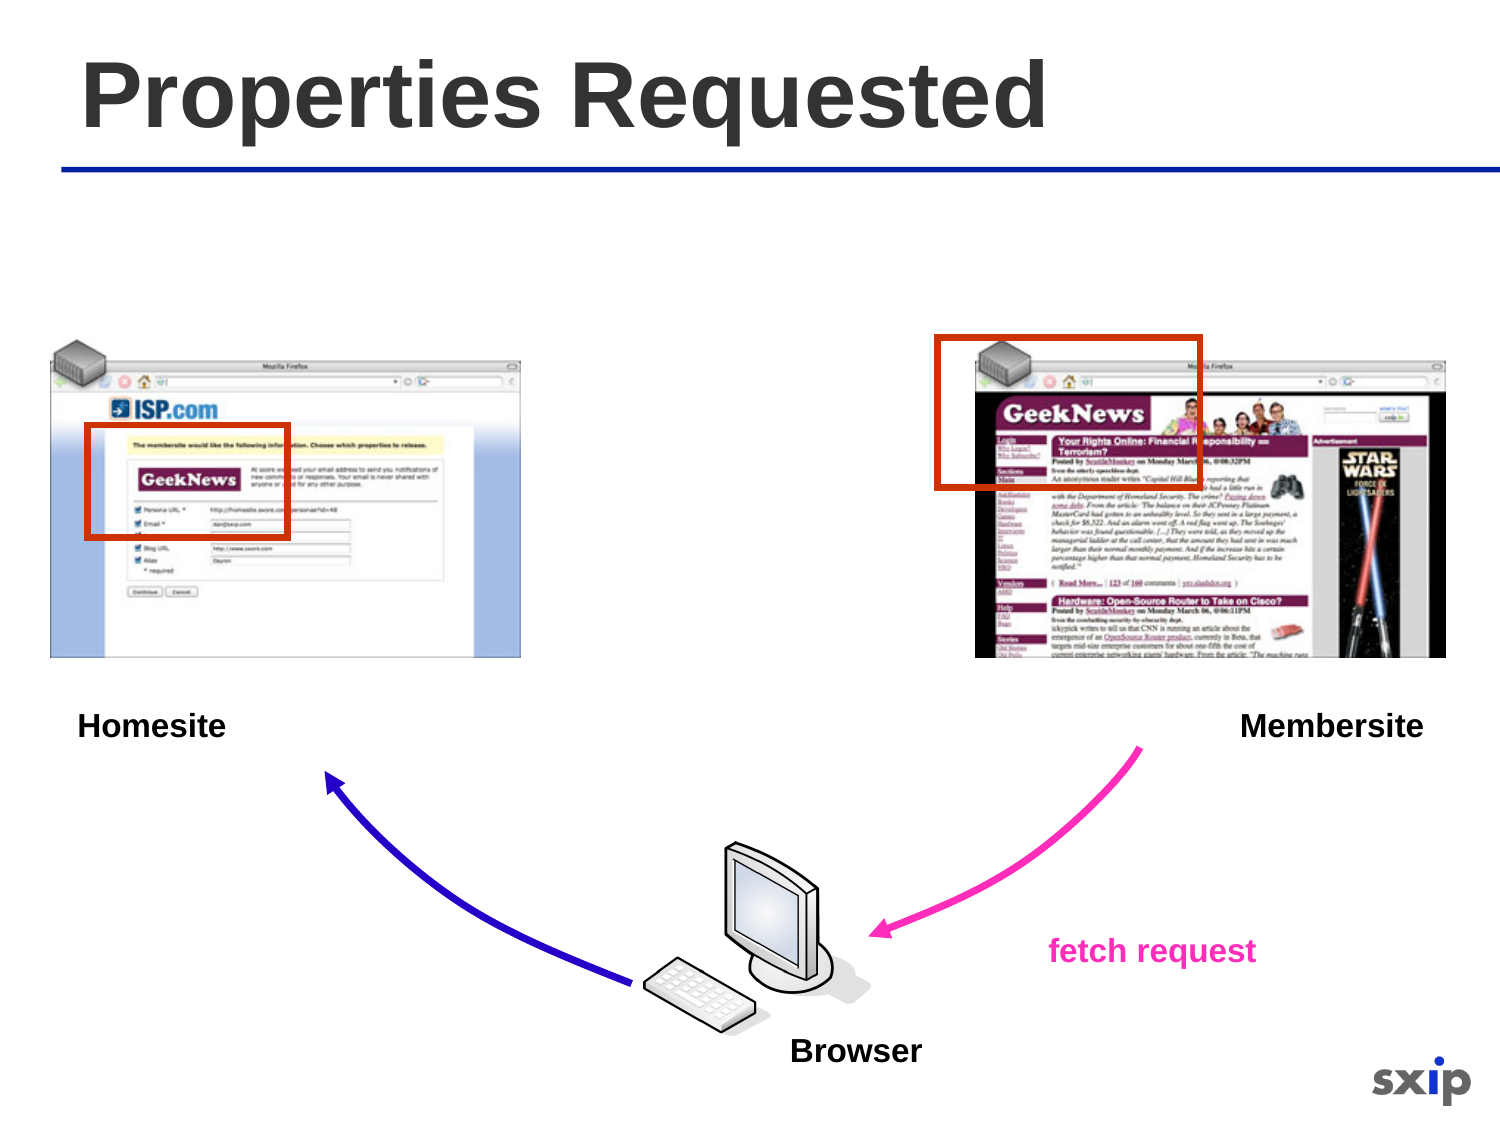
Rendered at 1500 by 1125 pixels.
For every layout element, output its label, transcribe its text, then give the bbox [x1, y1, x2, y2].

picture [975, 341, 1197, 484]
picture [975, 337, 1446, 659]
text_box Browser [774, 1025, 938, 1078]
picture [50, 337, 521, 659]
picture [643, 841, 871, 1036]
picture [1372, 1056, 1471, 1106]
title Properties Requested [61, 21, 1495, 169]
text_box Homesite [62, 699, 242, 753]
text_box fetch request [1033, 924, 1272, 978]
text_box Membersite [1224, 699, 1440, 753]
